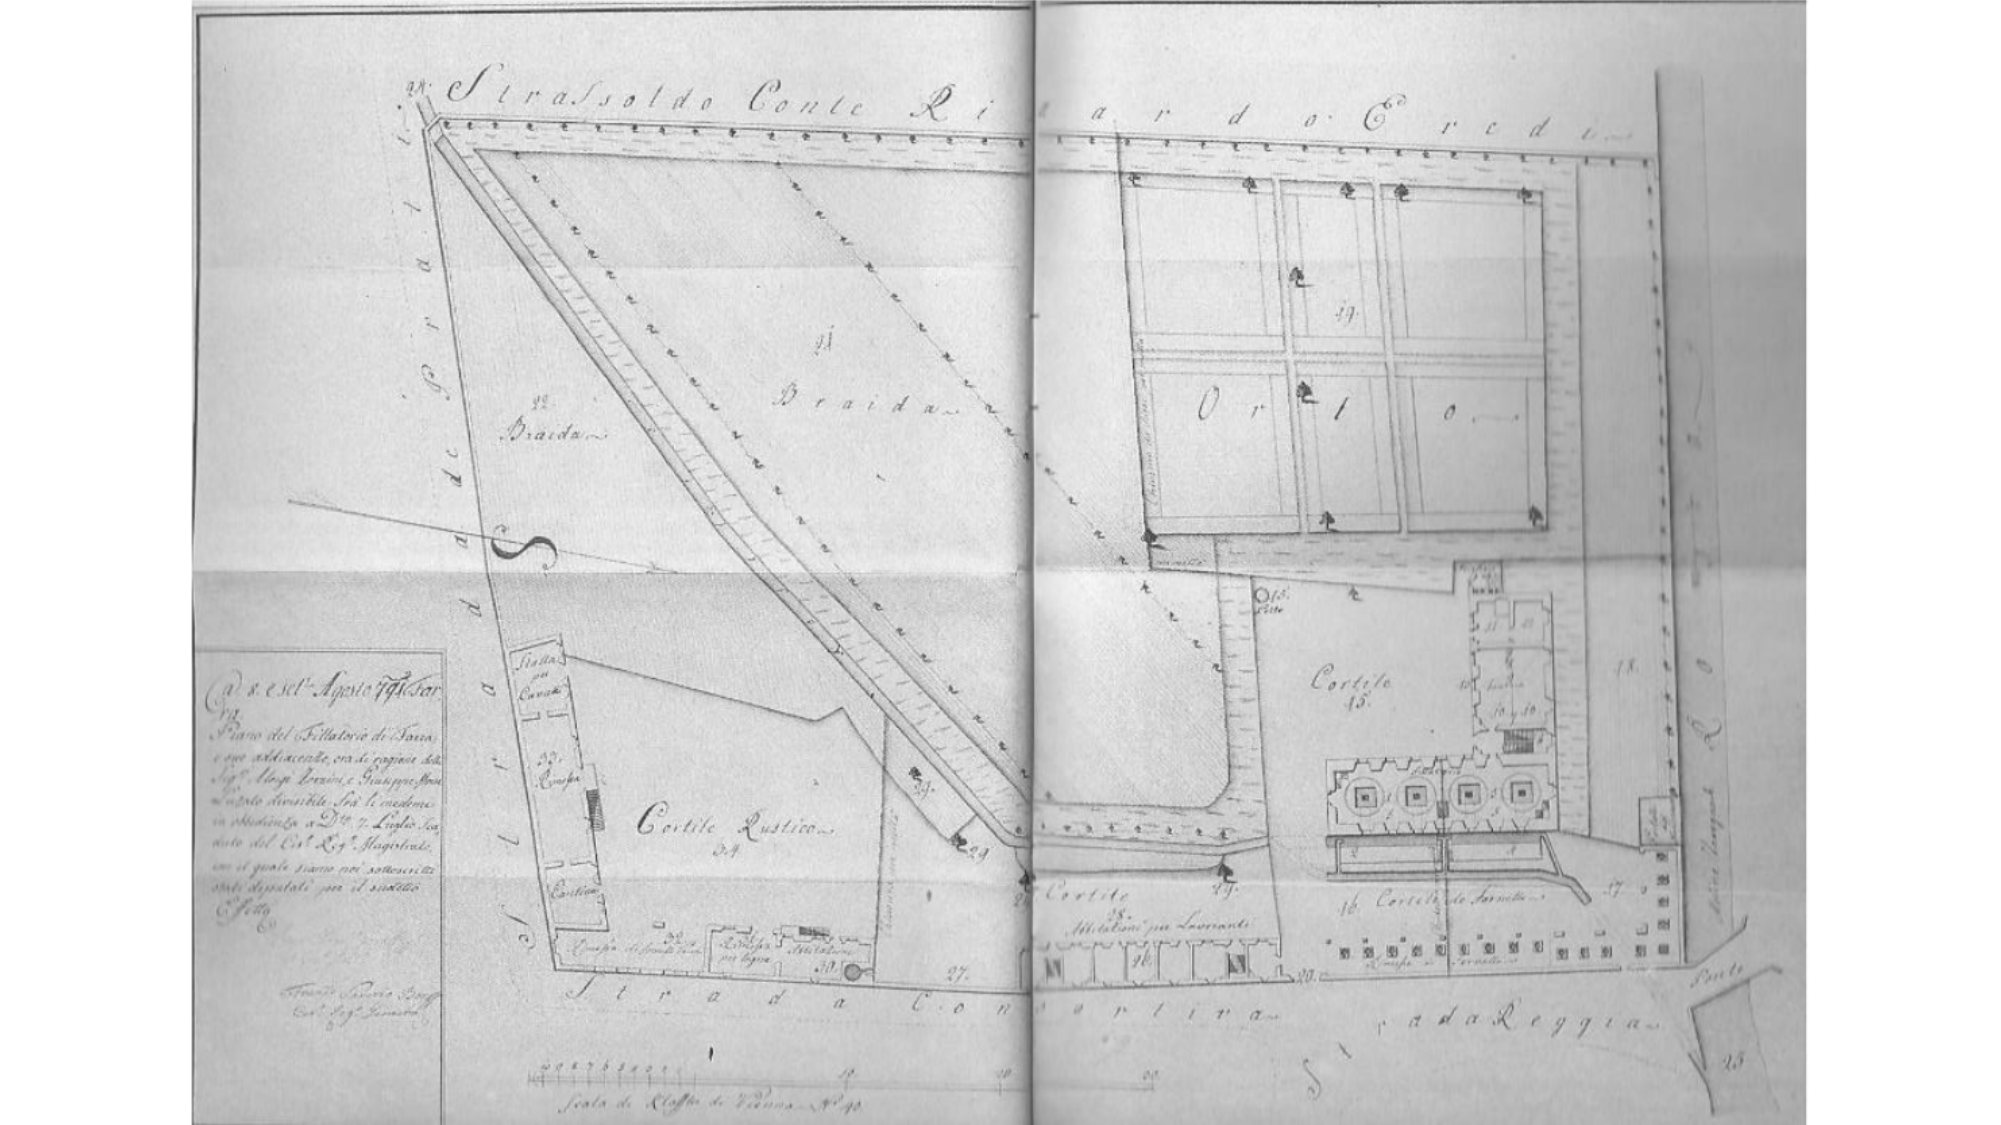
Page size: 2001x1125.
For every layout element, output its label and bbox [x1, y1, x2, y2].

picture [191, 0, 1809, 1125]
